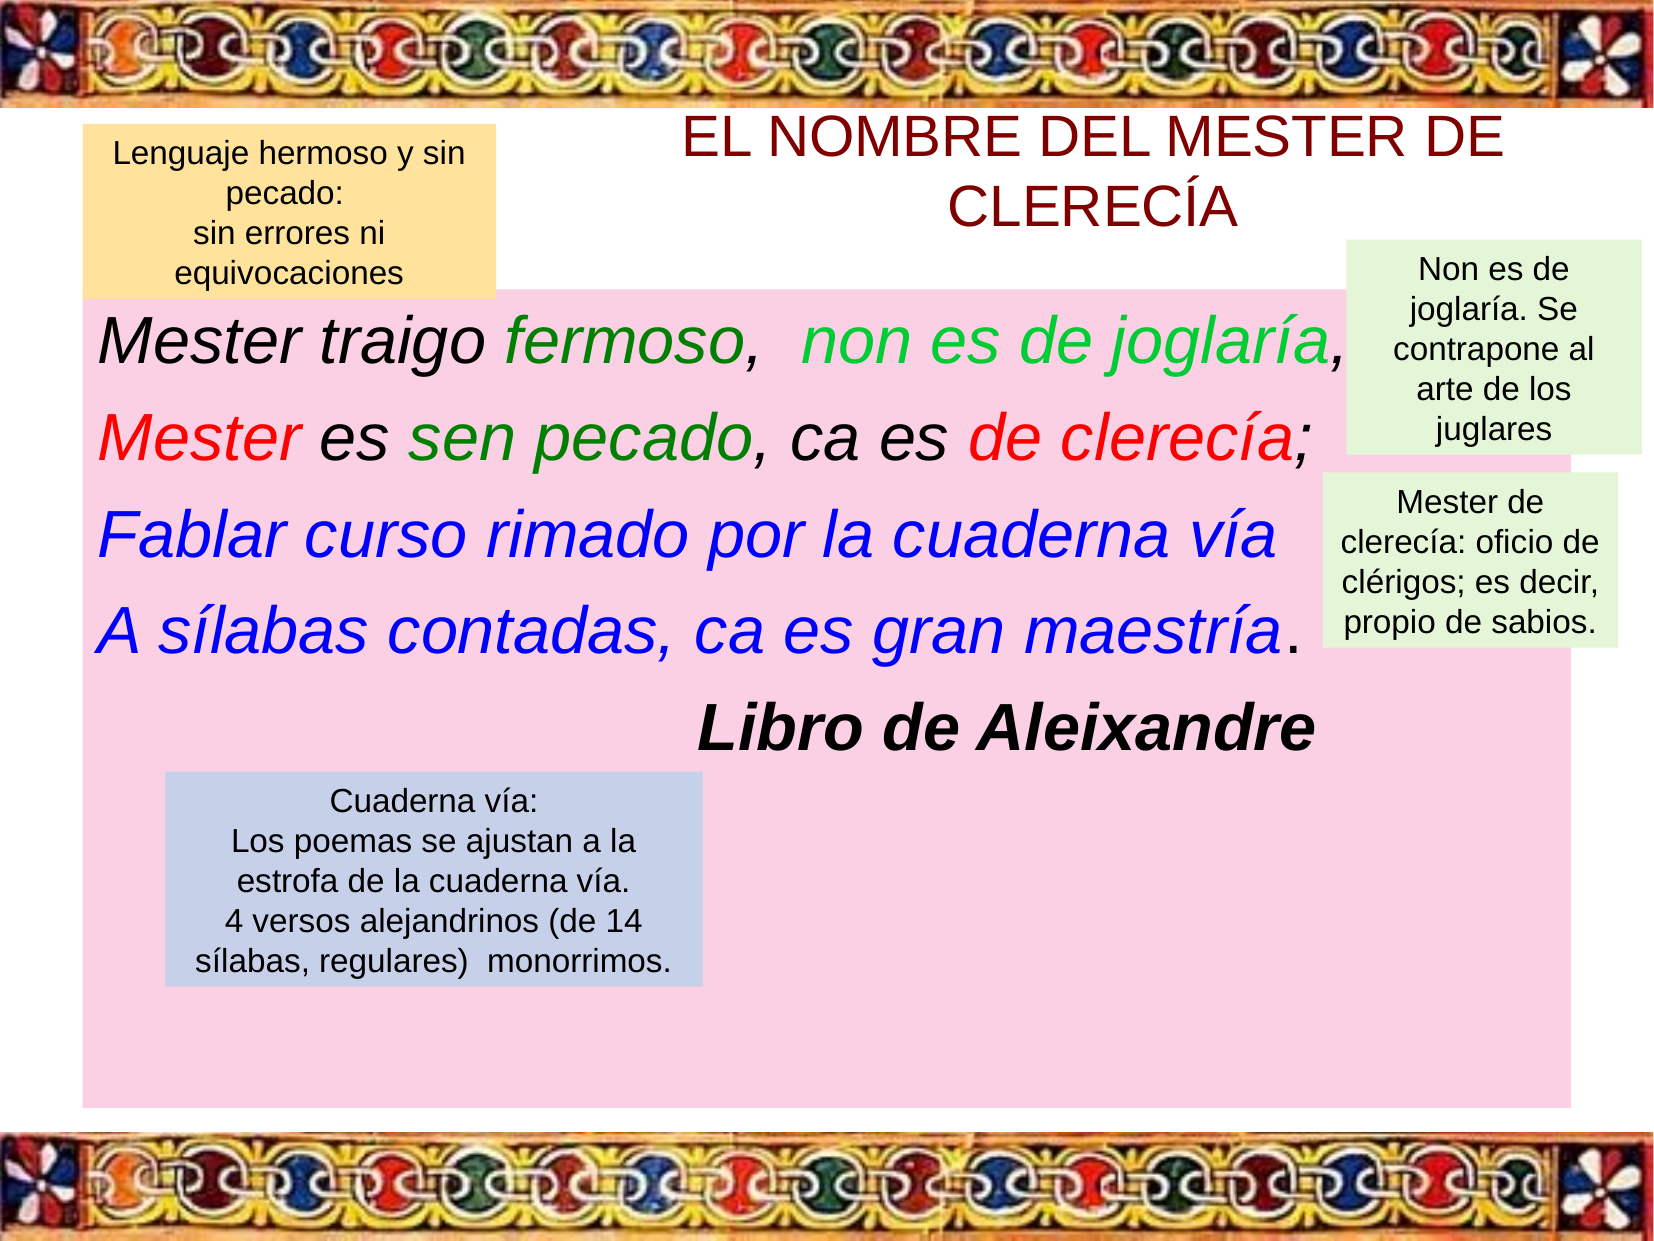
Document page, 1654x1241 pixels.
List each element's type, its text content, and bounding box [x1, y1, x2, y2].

list Mester traigo fermoso, non es de joglaría, Mester es sen pecado, ca es de clerecía; Fablar curso rimado por la cuaderna vía A sílabas contadas, ca es gran maestría. Libro de Aleixandre [82, 289, 1571, 1108]
picture [0, 1132, 1654, 1241]
title EL NOMBRE DEL MESTER DE CLERECÍA [647, 108, 1540, 240]
text_box Lenguaje hermoso y sin pecado: sin errores ni equivocaciones [82, 123, 497, 300]
text_box Cuaderna vía: Los poemas se ajustan a la estrofa de la cuaderna vía. 4 versos alejandrinos (de 14 sílabas, regulares) monorrimos. [165, 771, 703, 987]
text_box Mester de clerecía: oficio de clérigos; es decir, propio de sabios. [1322, 472, 1619, 648]
text_box Non es de joglaría. Se contrapone al arte de los juglares [1346, 239, 1642, 455]
picture [0, 0, 1654, 108]
